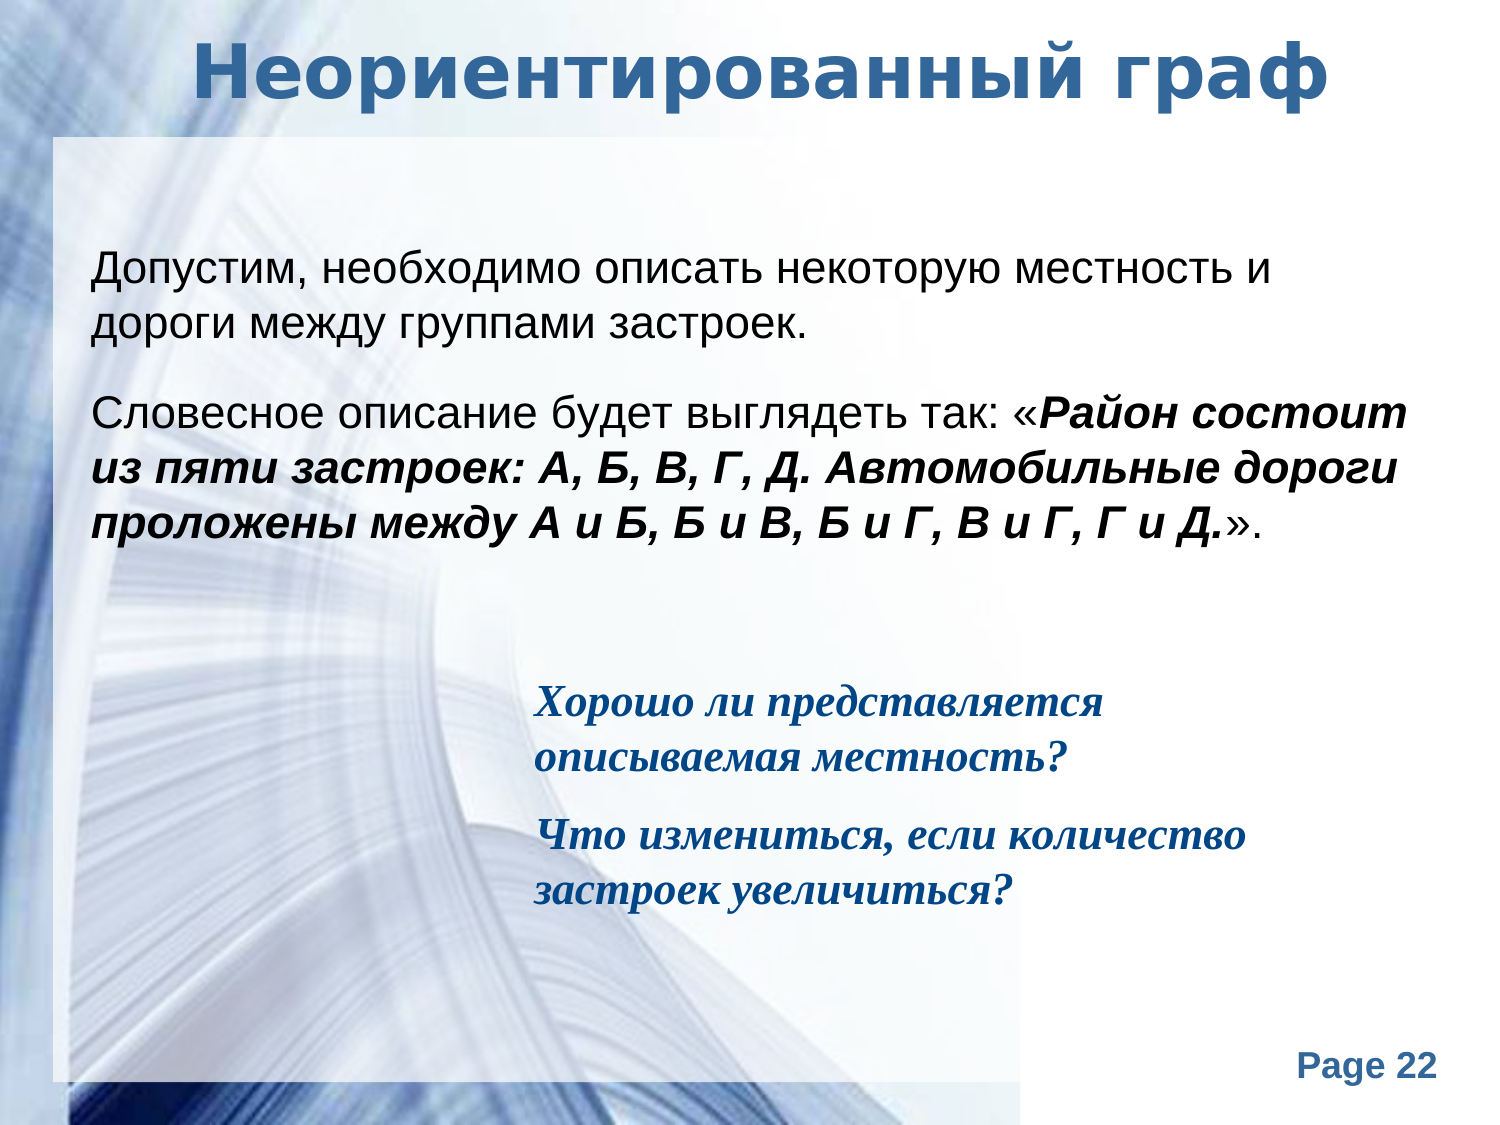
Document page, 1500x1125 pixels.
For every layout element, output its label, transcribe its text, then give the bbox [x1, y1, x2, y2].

text_box Неориентированный граф [175, 16, 1347, 202]
text_box Допустим, необходимо описать некоторую местность и дороги между группами застроек. Словесное описание будет выглядеть так: «Район состоит из пяти застроек: А, Б, В, Г, Д. Автомобильные дороги проложены между A и Б, Б и В, Б и Г, В и Г, Г и Д.». [76, 230, 1441, 556]
picture [0, 0, 1500, 1125]
text_box Хорошо ли представляется описываемая местность? Что измениться, если количество застроек увеличиться? [519, 662, 1394, 922]
